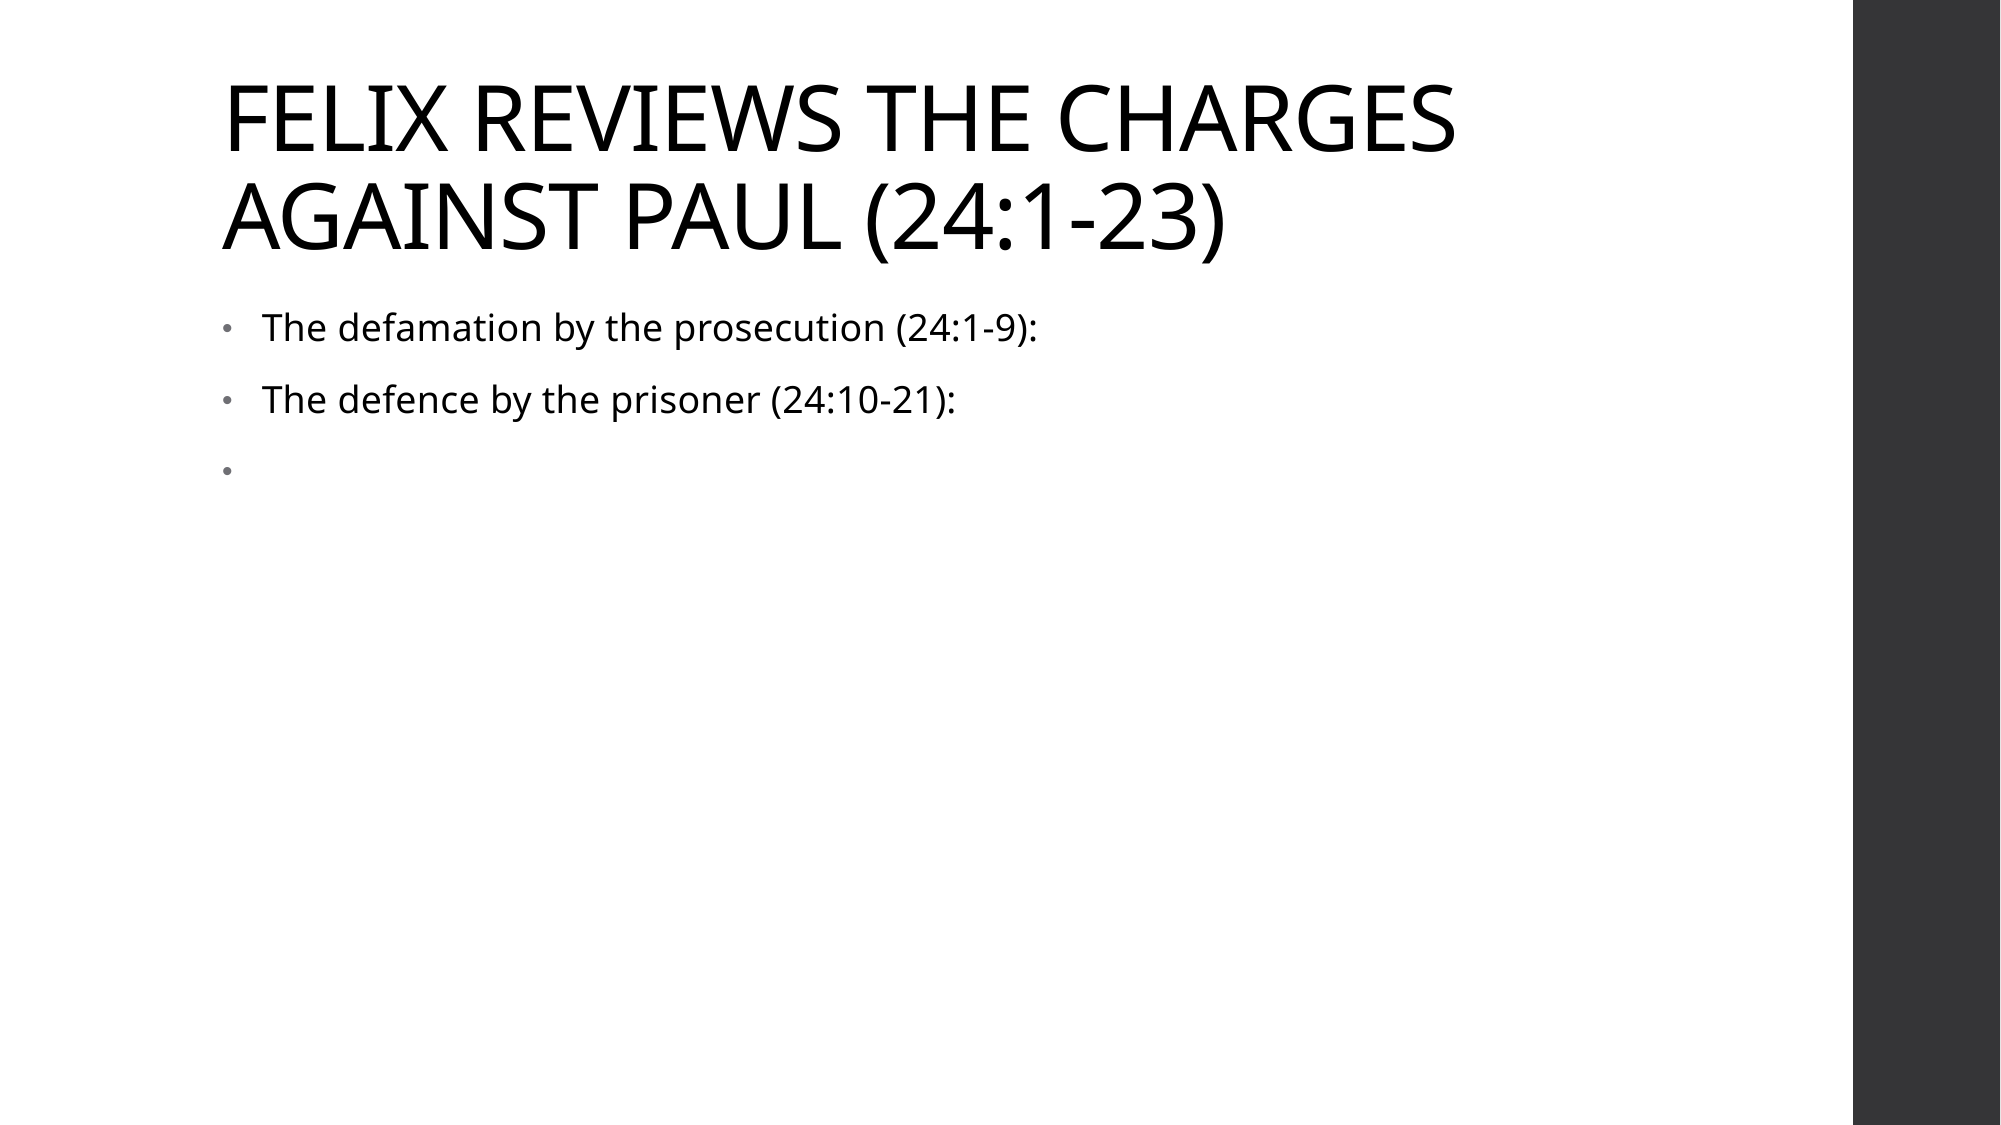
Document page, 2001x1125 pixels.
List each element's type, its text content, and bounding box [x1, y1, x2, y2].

list The defamation by the prosecution (24:1-9): The defence by the prisoner (24:10-21): [206, 299, 1617, 1014]
title FELIX REVIEWS THE CHARGES AGAINST PAUL (24:1-23) [206, 60, 1797, 278]
